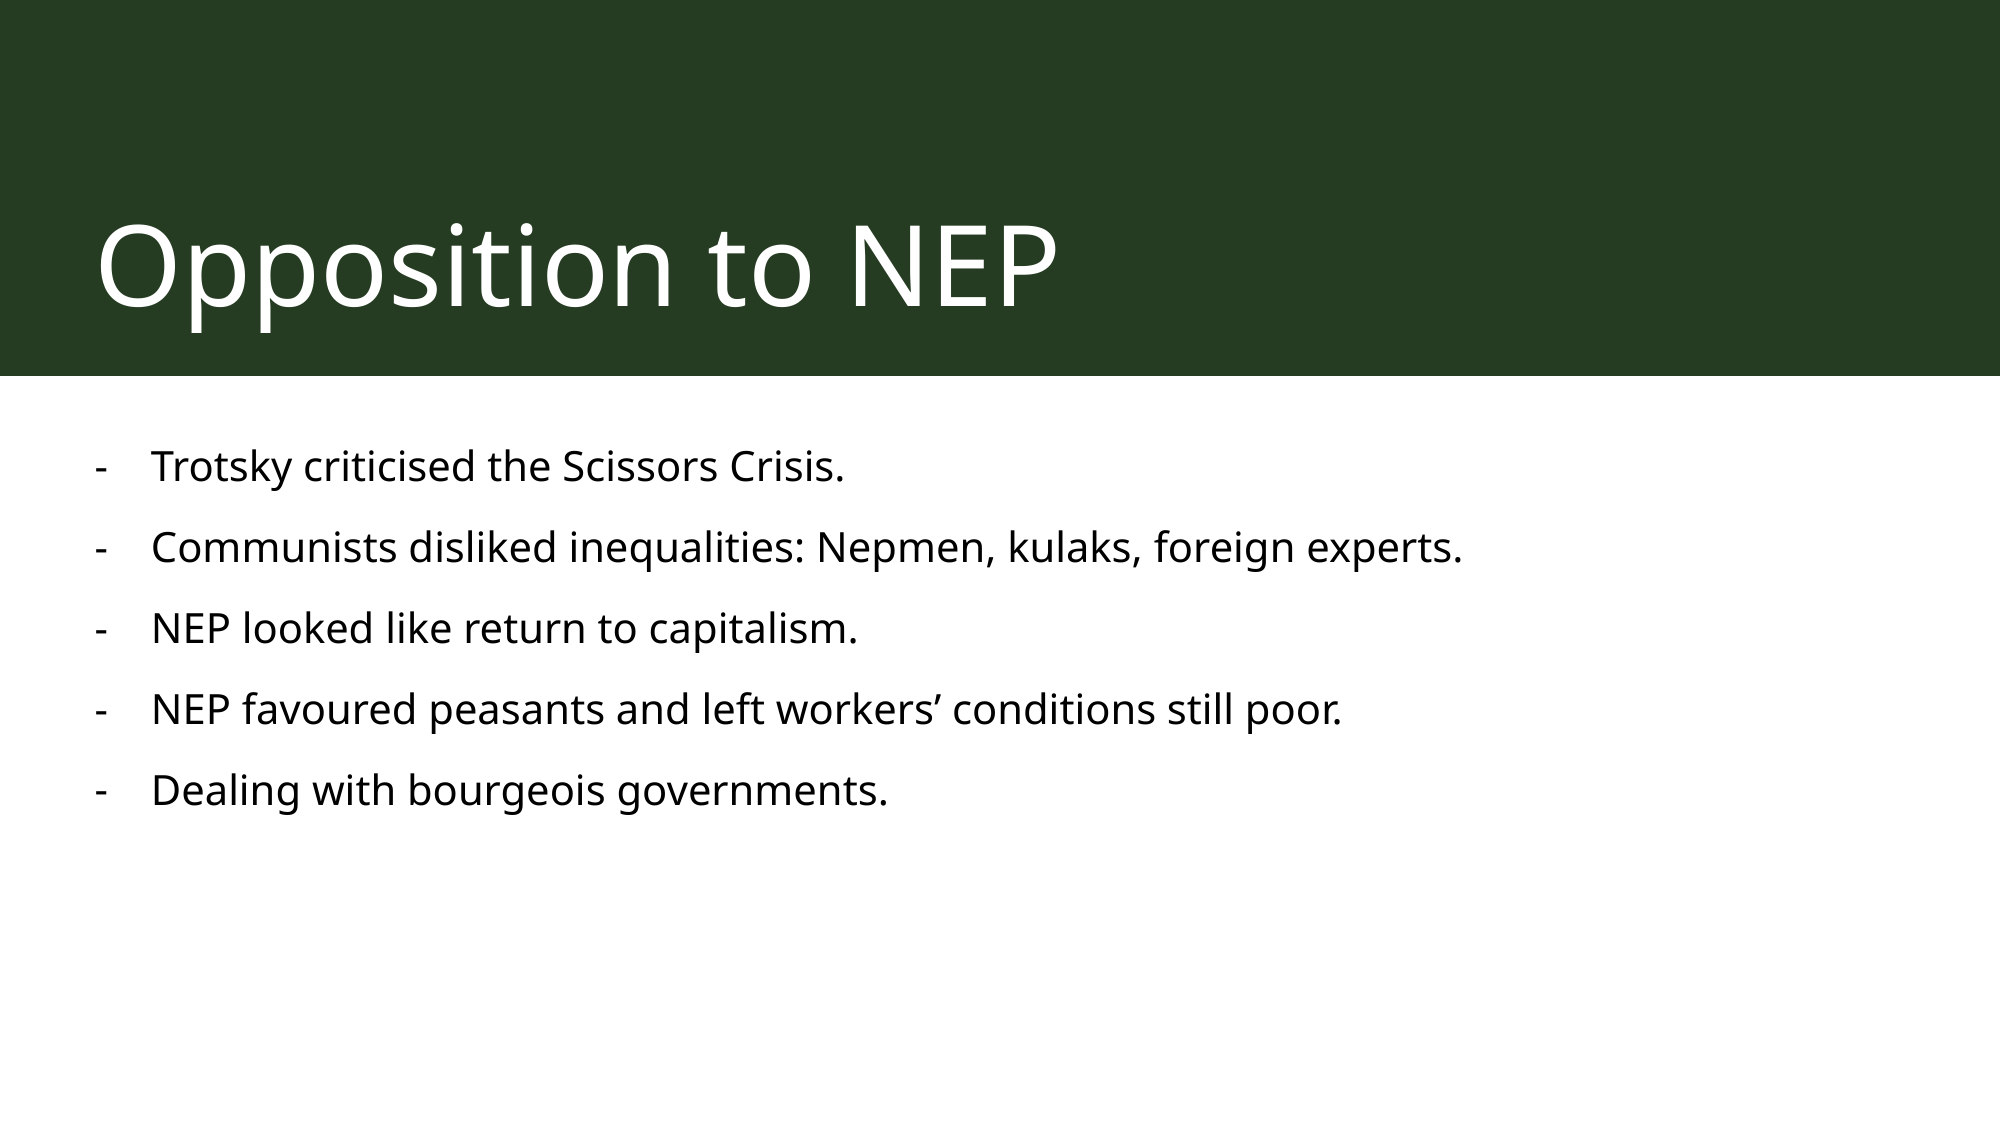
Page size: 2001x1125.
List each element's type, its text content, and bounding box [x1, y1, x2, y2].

list Trotsky criticised the Scissors Crisis. Communists disliked inequalities: Nepmen, kulaks, foreign experts. NEP looked like return to capitalism. NEP favoured peasants and left workers’ conditions still poor. Dealing with bourgeois governments. [79, 422, 1863, 1014]
title Opposition to NEP [79, 59, 1863, 337]
